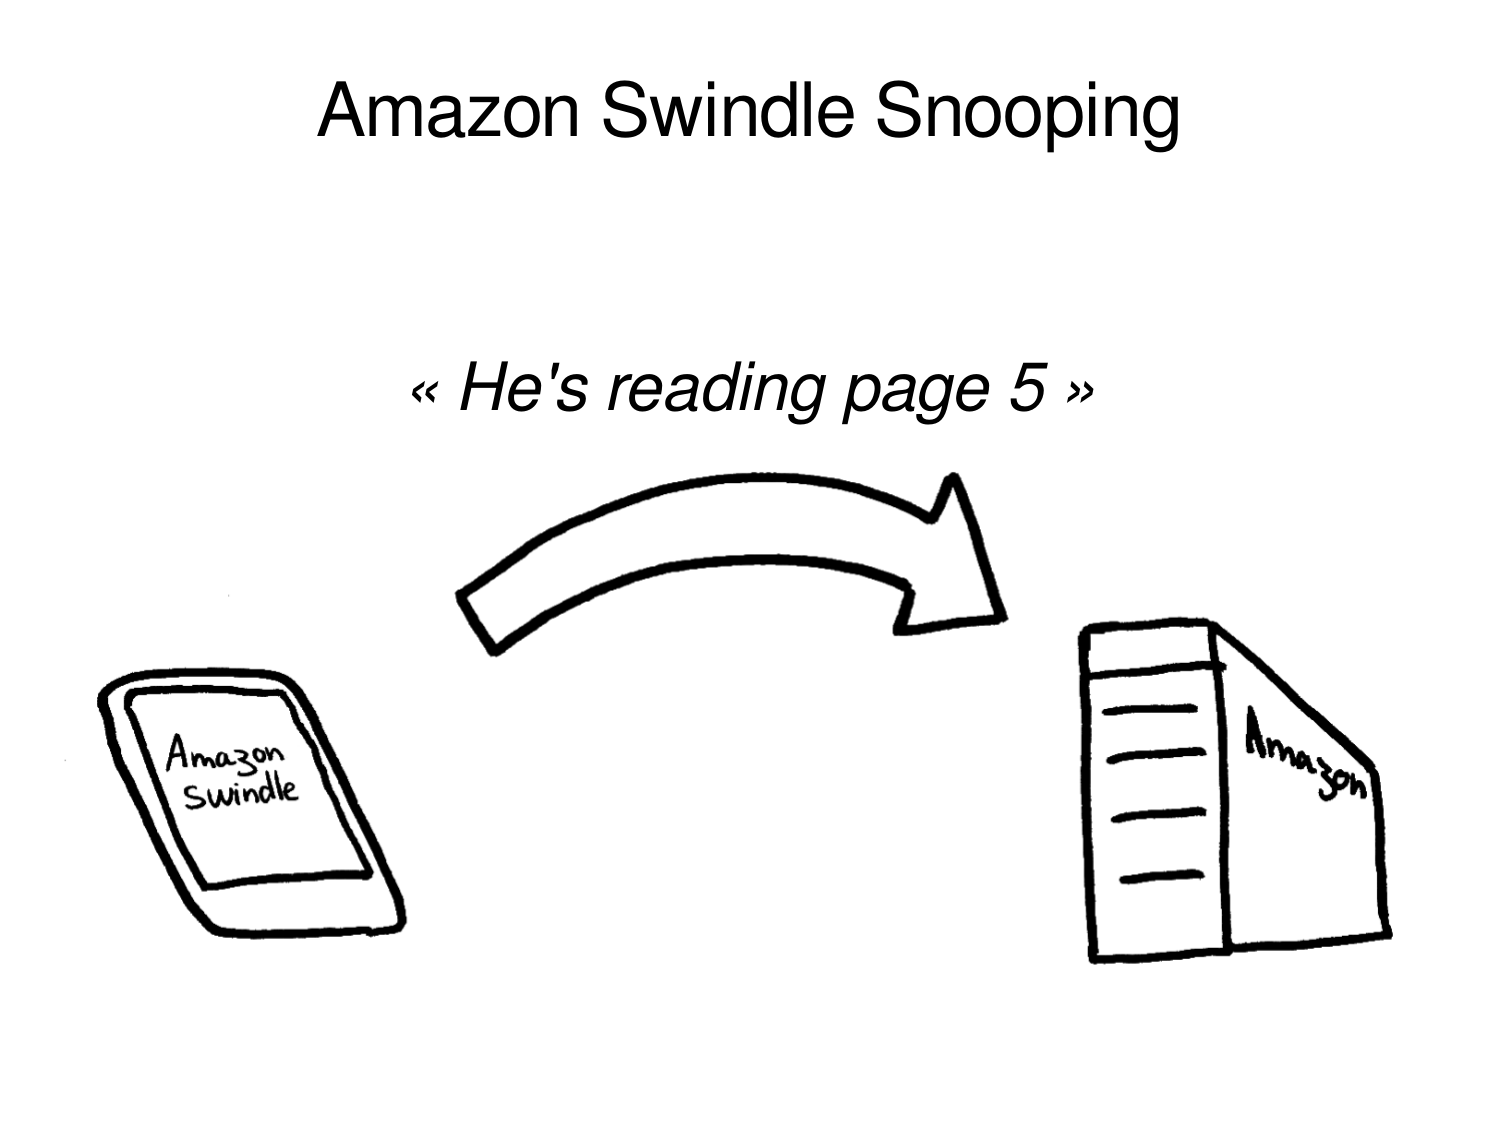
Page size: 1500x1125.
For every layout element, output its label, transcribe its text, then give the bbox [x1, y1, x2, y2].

picture [0, 423, 1500, 1019]
text_box « He's reading page 5 » [295, 342, 1205, 440]
text_box Amazon Swindle Snooping [82, 60, 1418, 158]
